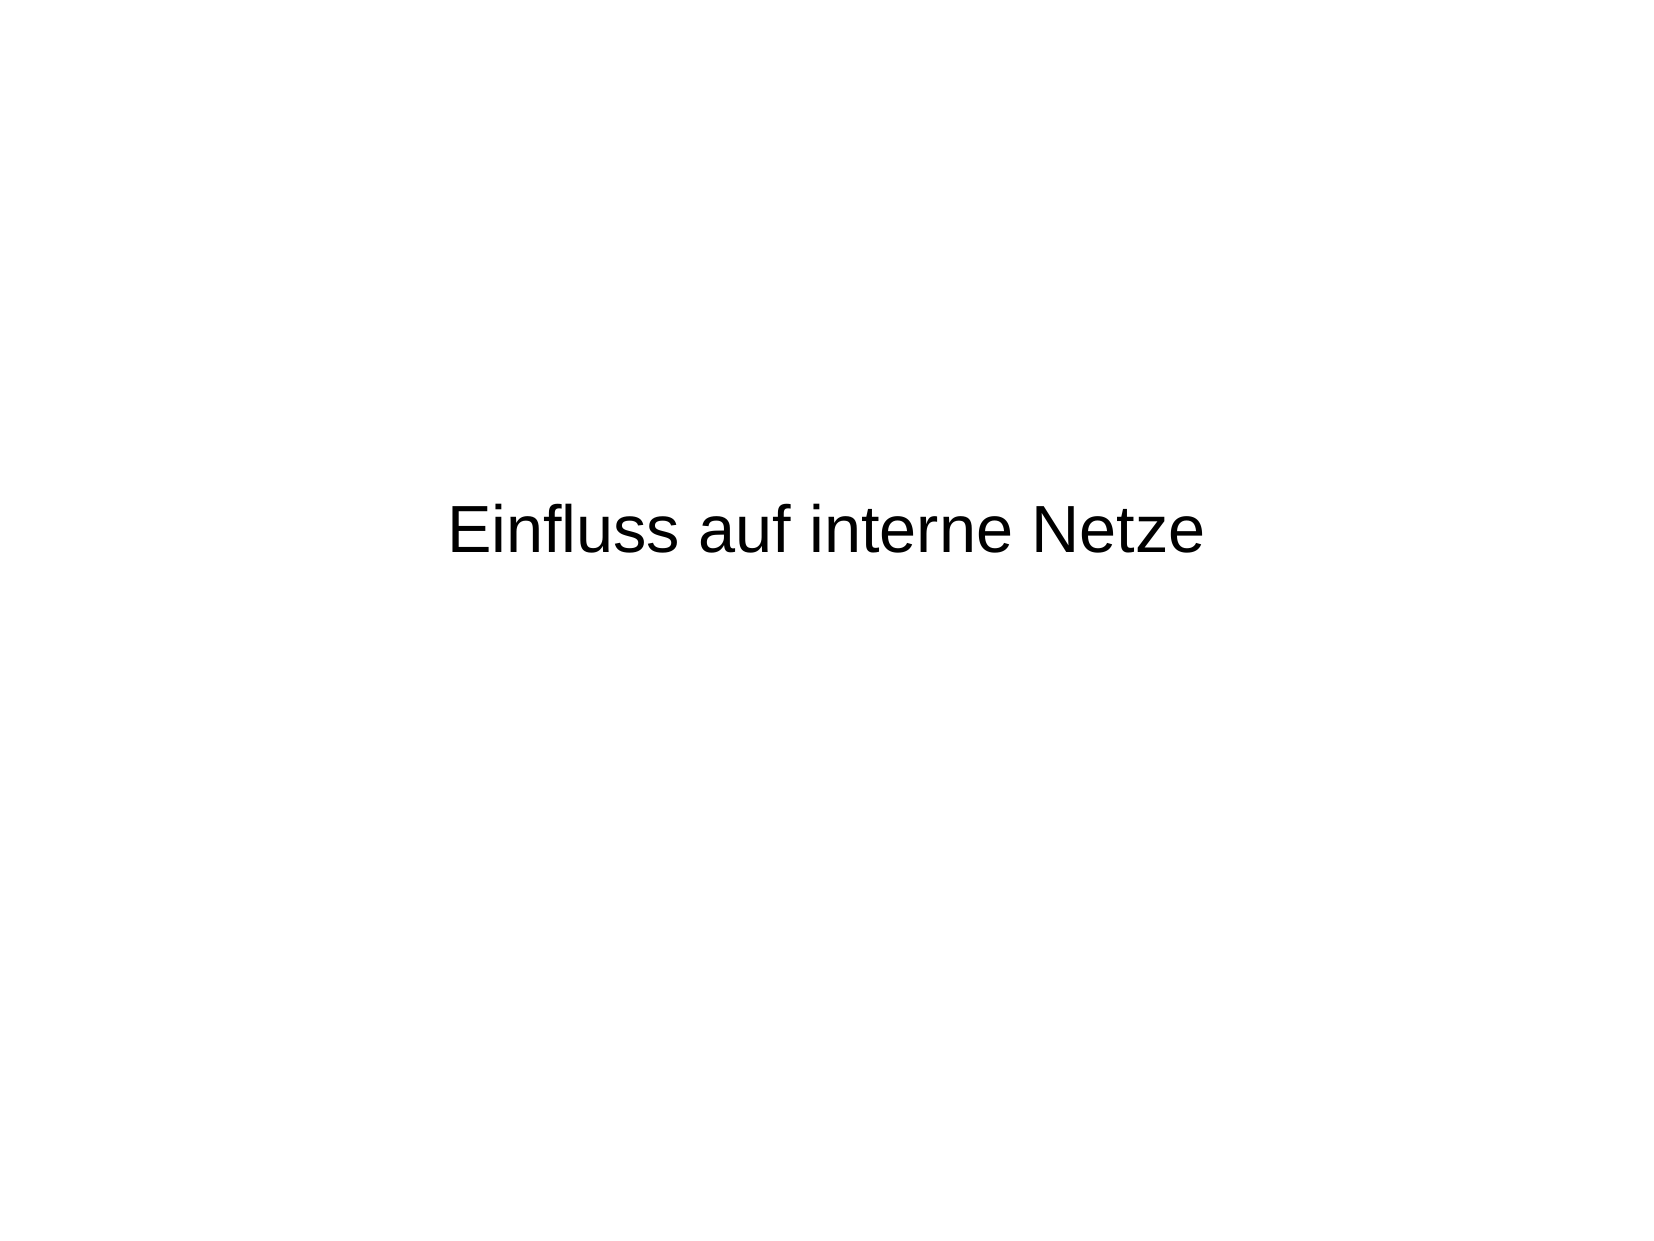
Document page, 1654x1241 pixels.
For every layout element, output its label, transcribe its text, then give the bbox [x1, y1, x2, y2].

subtitle Einfluss auf interne Netze [82, 49, 1571, 1010]
